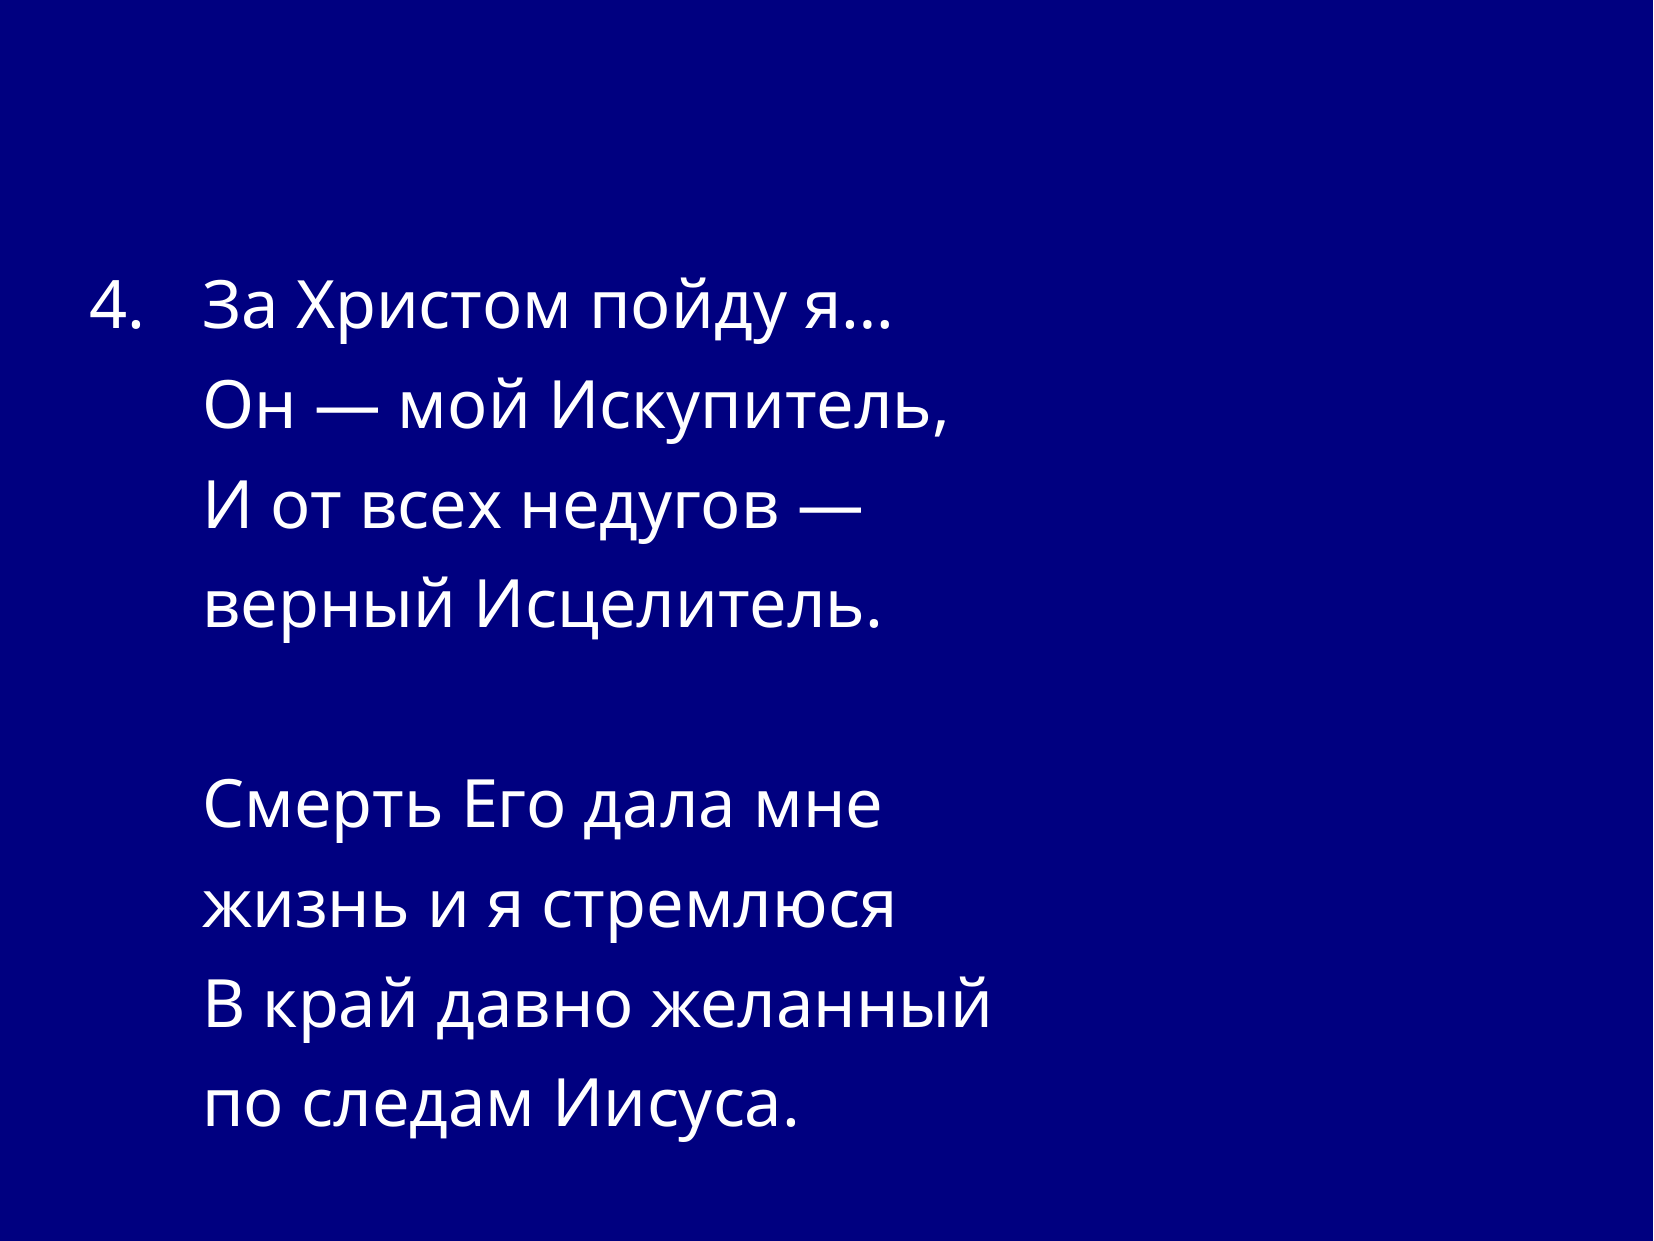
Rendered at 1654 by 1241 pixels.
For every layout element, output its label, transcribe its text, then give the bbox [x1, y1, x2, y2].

text_box 4. За Христом пойду я… Он — мой Искупитель, И от всех недугов — верный Исцелитель. Смерть Его дала мне жизнь и я стремлюся В край давно желанный по следам Иисуса. [75, 150, 1576, 1163]
